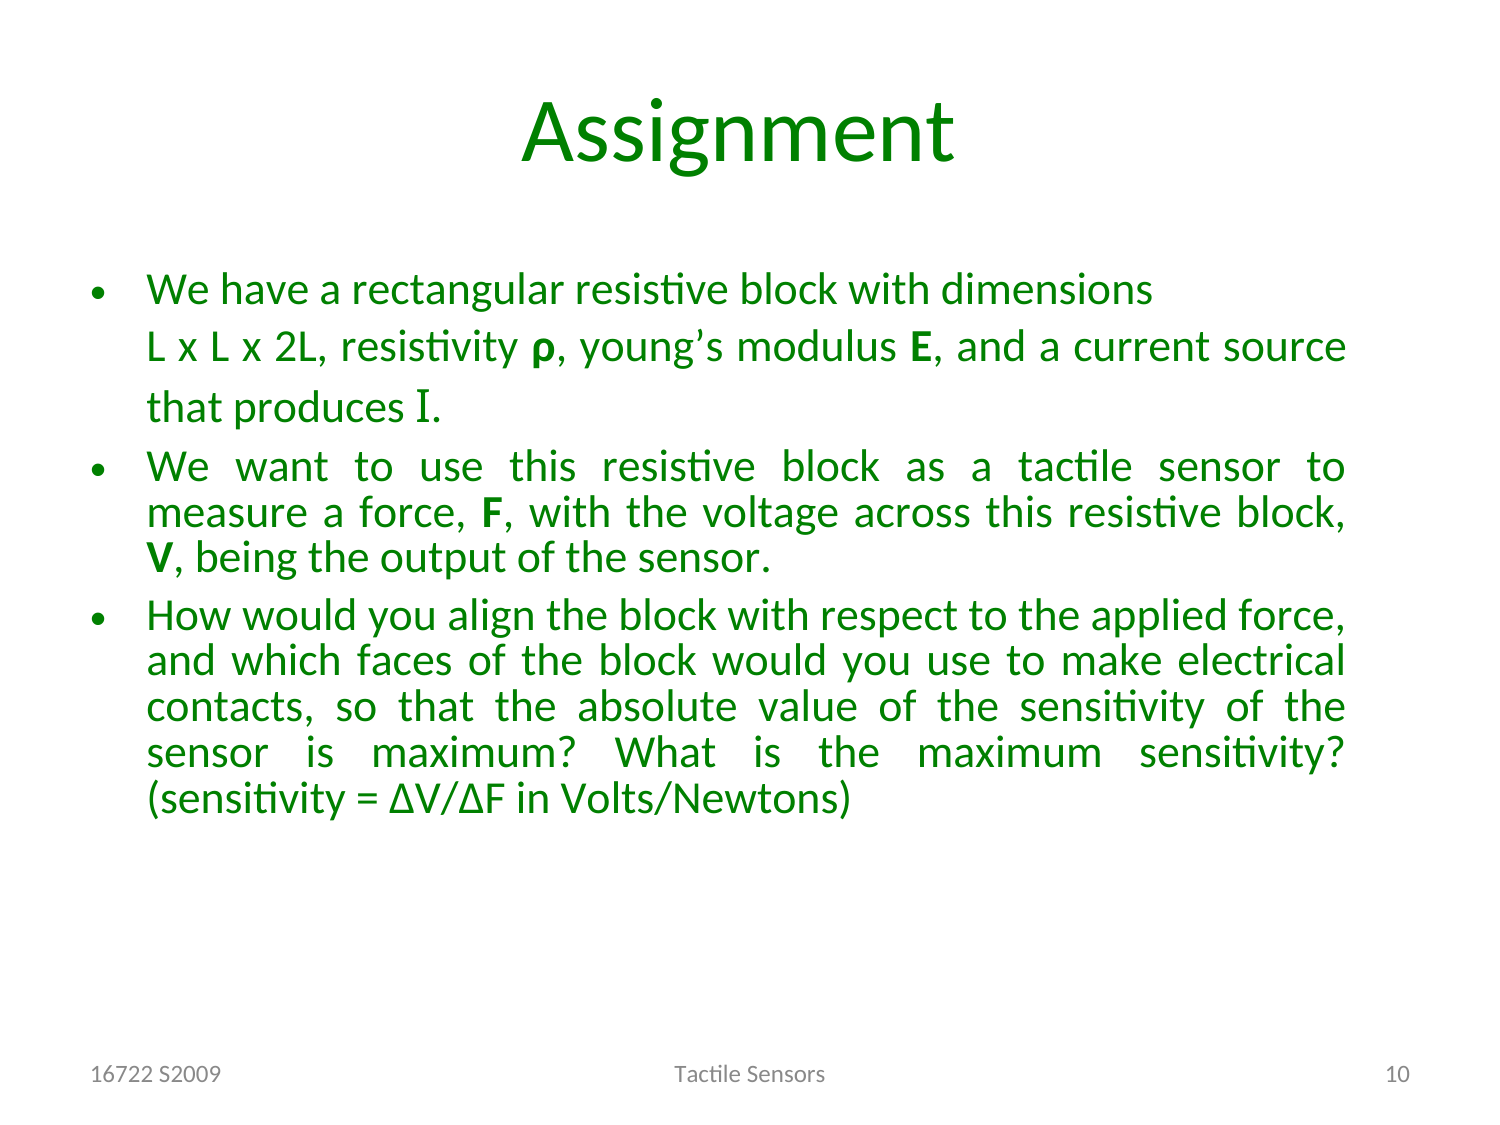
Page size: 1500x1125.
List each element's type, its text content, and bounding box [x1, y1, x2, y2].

text_box 16722 S2009 [74, 1042, 426, 1103]
text_box <number> [1074, 1042, 1426, 1103]
list We have a rectangular resistive block with dimensions L x L x 2L, resistivity ρ, young’s modulus E, and a current source that produces I. We want to use this resistive block as a tactile sensor to measure a force, F, with the voltage across this resistive block, V, being the output of the sensor. How would you align the block with respect to the applied force, and which faces of the block would you use to make electrical contacts, so that the absolute value of the sensitivity of the sensor is maximum? What is the maximum sensitivity? (sensitivity = ∆V/∆F in Volts/Newtons) [75, 262, 1363, 972]
text_box Tactile Sensors [512, 1042, 988, 1103]
title Assignment [75, 45, 1426, 233]
